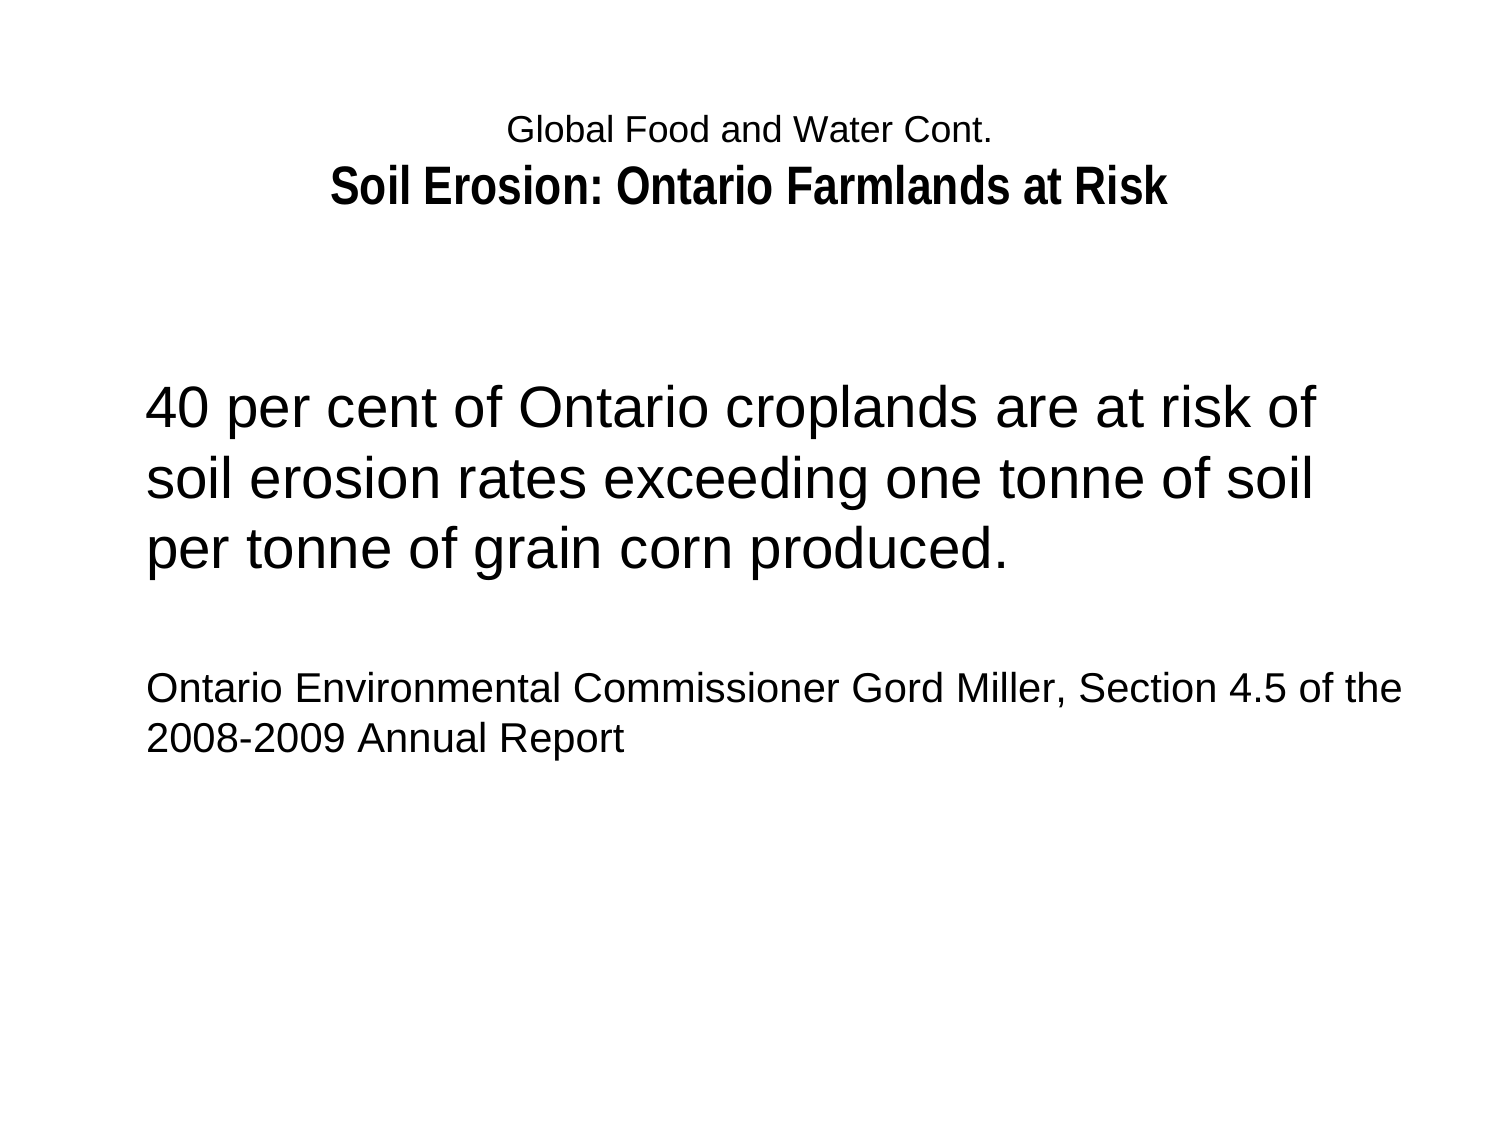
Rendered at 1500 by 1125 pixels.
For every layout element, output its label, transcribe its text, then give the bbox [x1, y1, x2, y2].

title Global Food and Water Cont. Soil Erosion: Ontario Farmlands at Risk [75, 45, 1426, 262]
list 40 per cent of Ontario croplands are at risk of soil erosion rates exceeding one tonne of soil per tonne of grain corn produced. Ontario Environmental Commissioner Gord Miller, Section 4.5 of the 2008-2009 Annual Report [75, 262, 1426, 1005]
